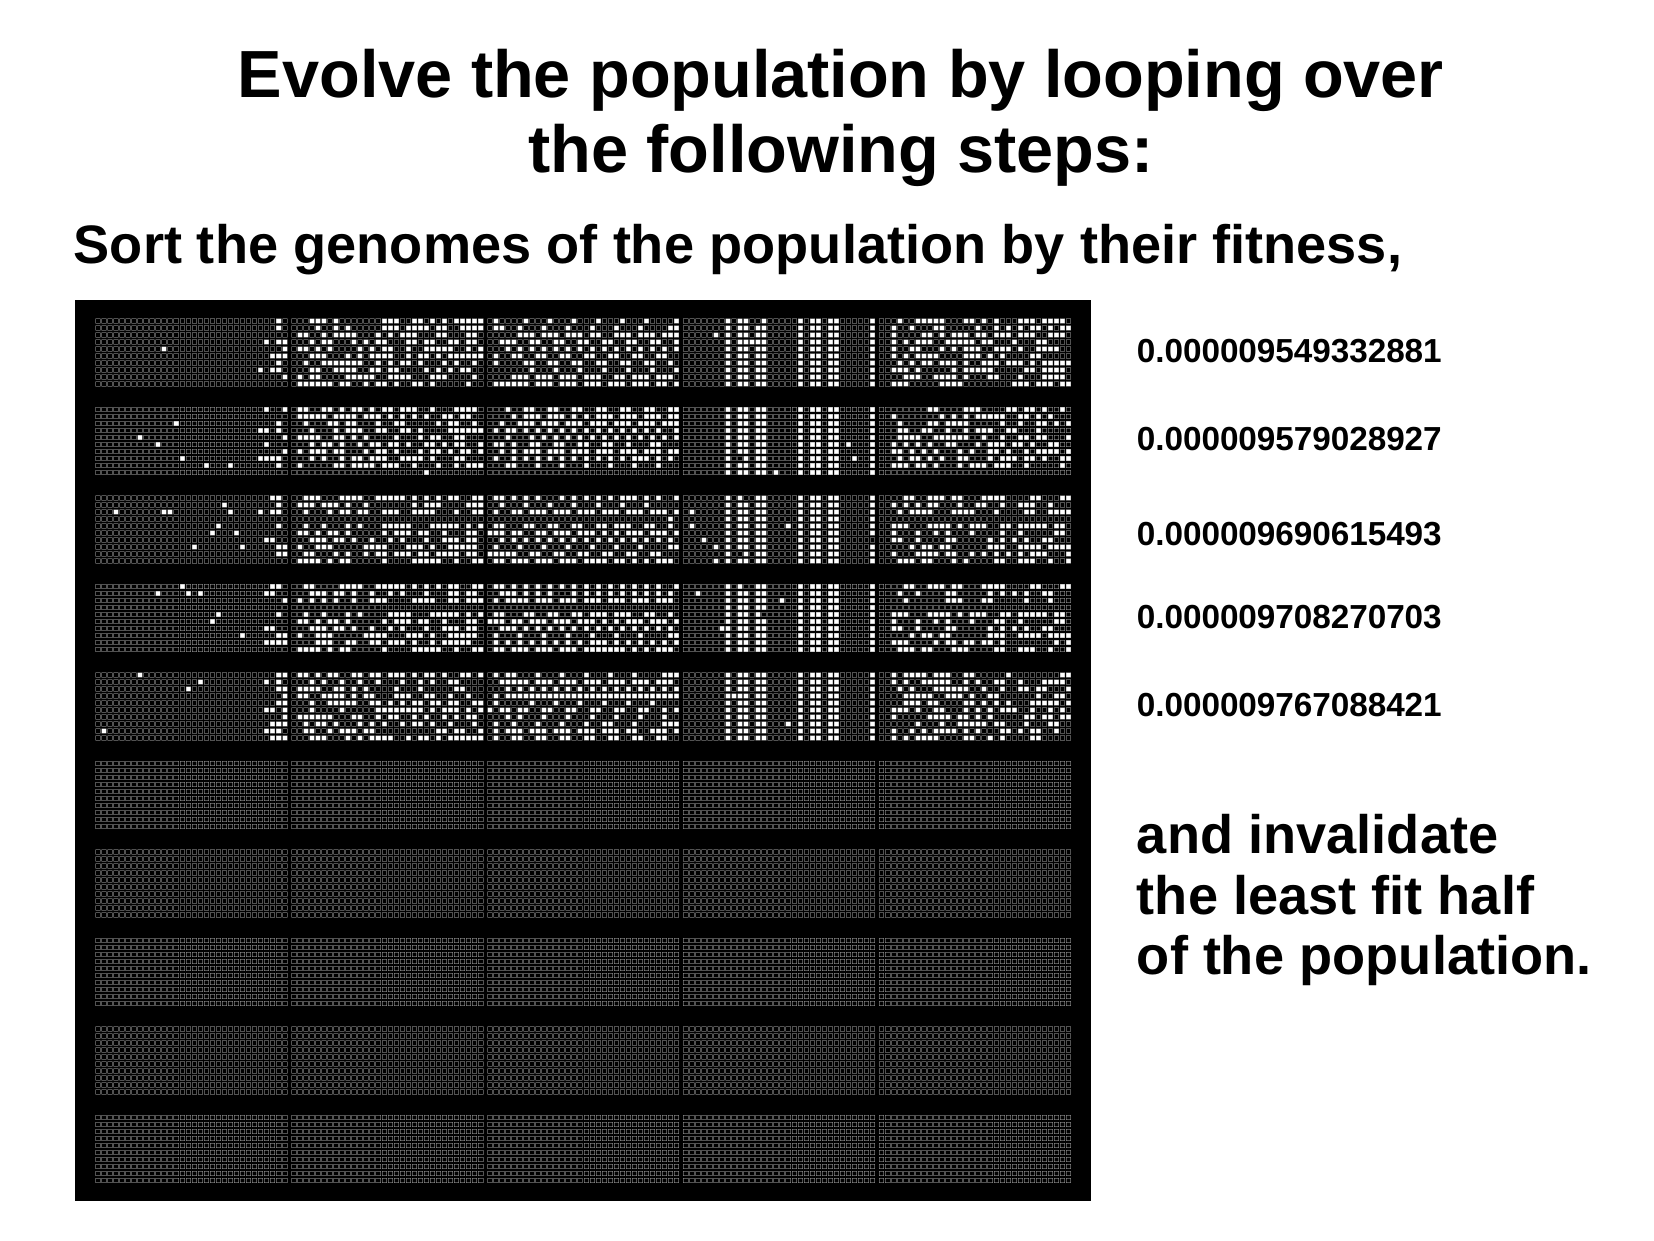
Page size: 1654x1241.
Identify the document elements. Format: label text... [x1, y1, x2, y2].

text_box and invalidate the least fit half of the population. [1122, 797, 1625, 1004]
text_box Evolve the population by looping over the following steps: [59, 29, 1625, 194]
text_box 0.000009549332881 [1122, 324, 1565, 379]
picture [75, 300, 1091, 1201]
text_box Sort the genomes of the population by their fitness, [59, 206, 1625, 296]
text_box 0.000009579028927 [1122, 413, 1565, 467]
text_box 0.000009708270703 [1122, 590, 1565, 644]
text_box 0.000009767088421 [1122, 679, 1565, 733]
text_box 0.000009690615493 [1122, 508, 1565, 562]
